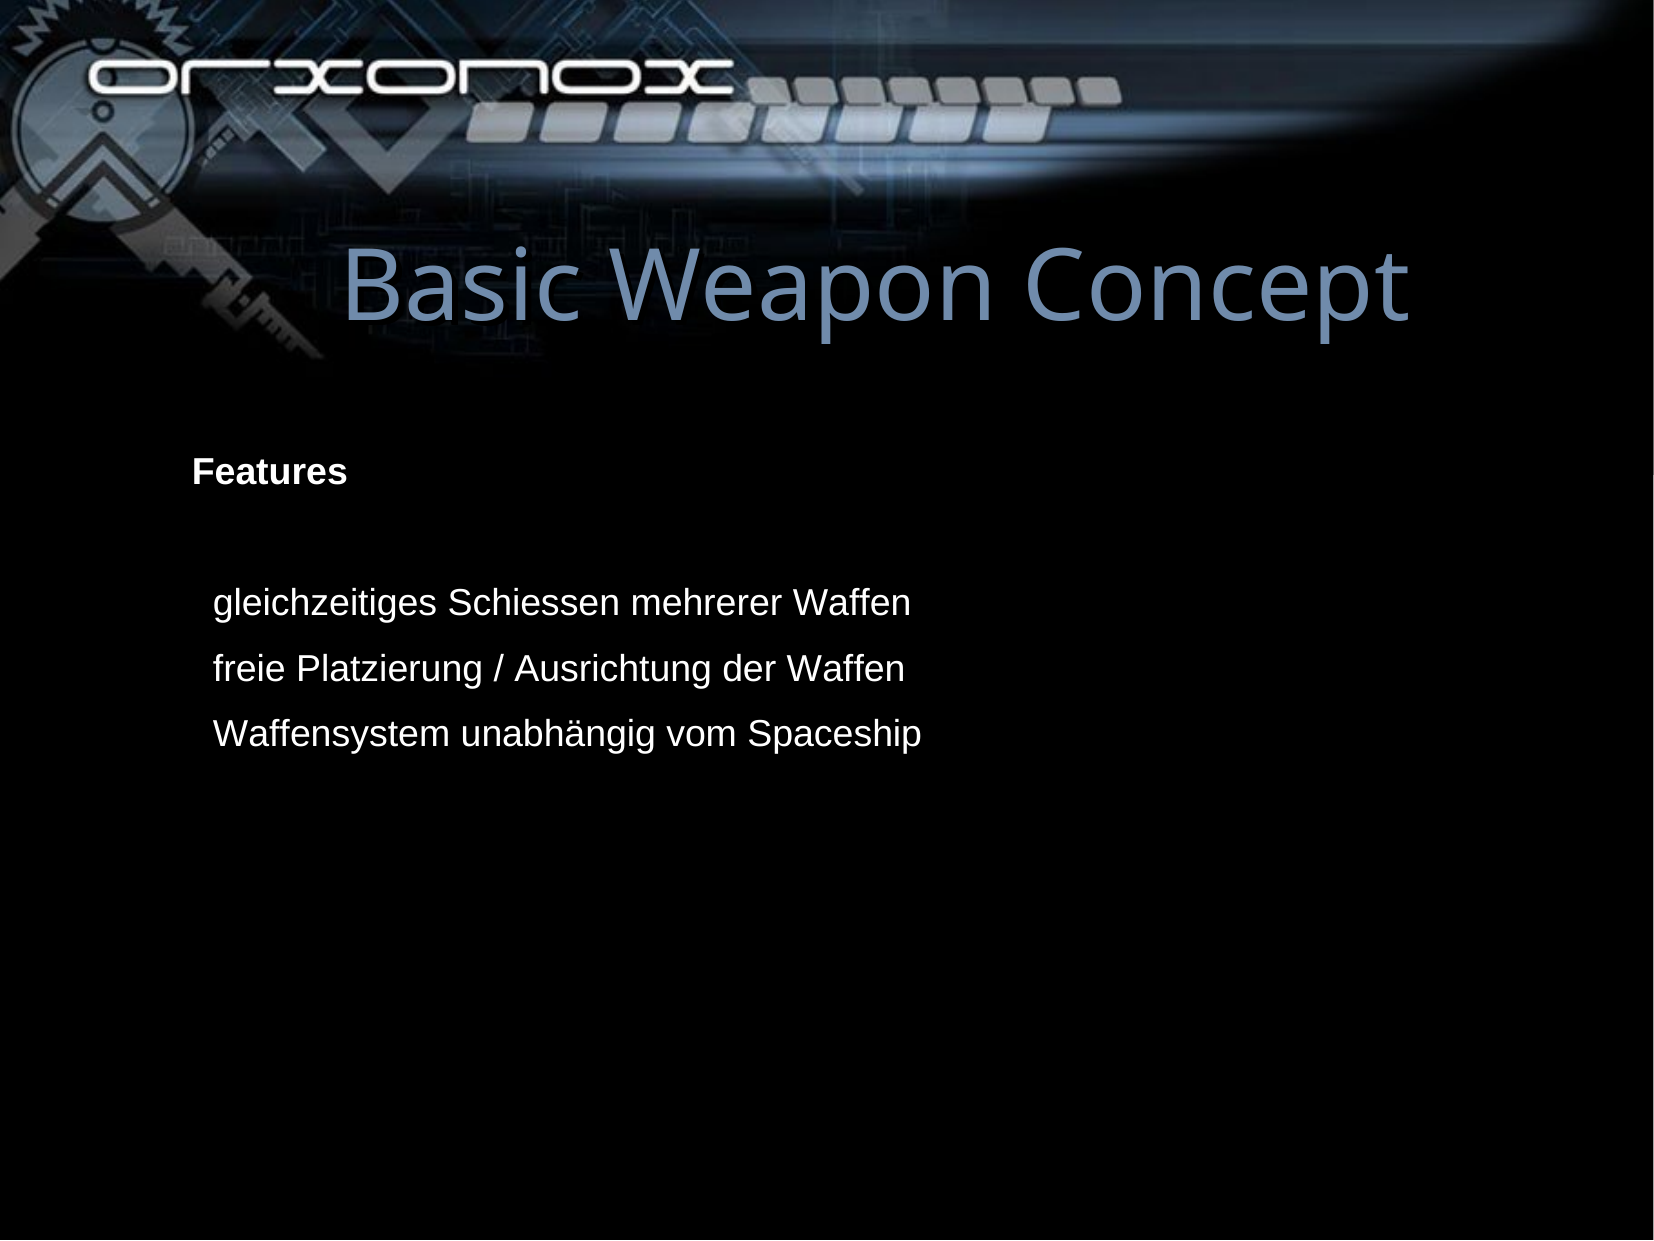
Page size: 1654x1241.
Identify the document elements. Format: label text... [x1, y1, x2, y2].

picture [0, 0, 1654, 475]
text_box Basic Weapon Concept [324, 205, 1536, 337]
text_box Features gleichzeitiges Schiessen mehrerer Waffen freie Platzierung / Ausrichtung der Waffen Waffensystem unabhängig vom Spaceship [177, 442, 1329, 763]
